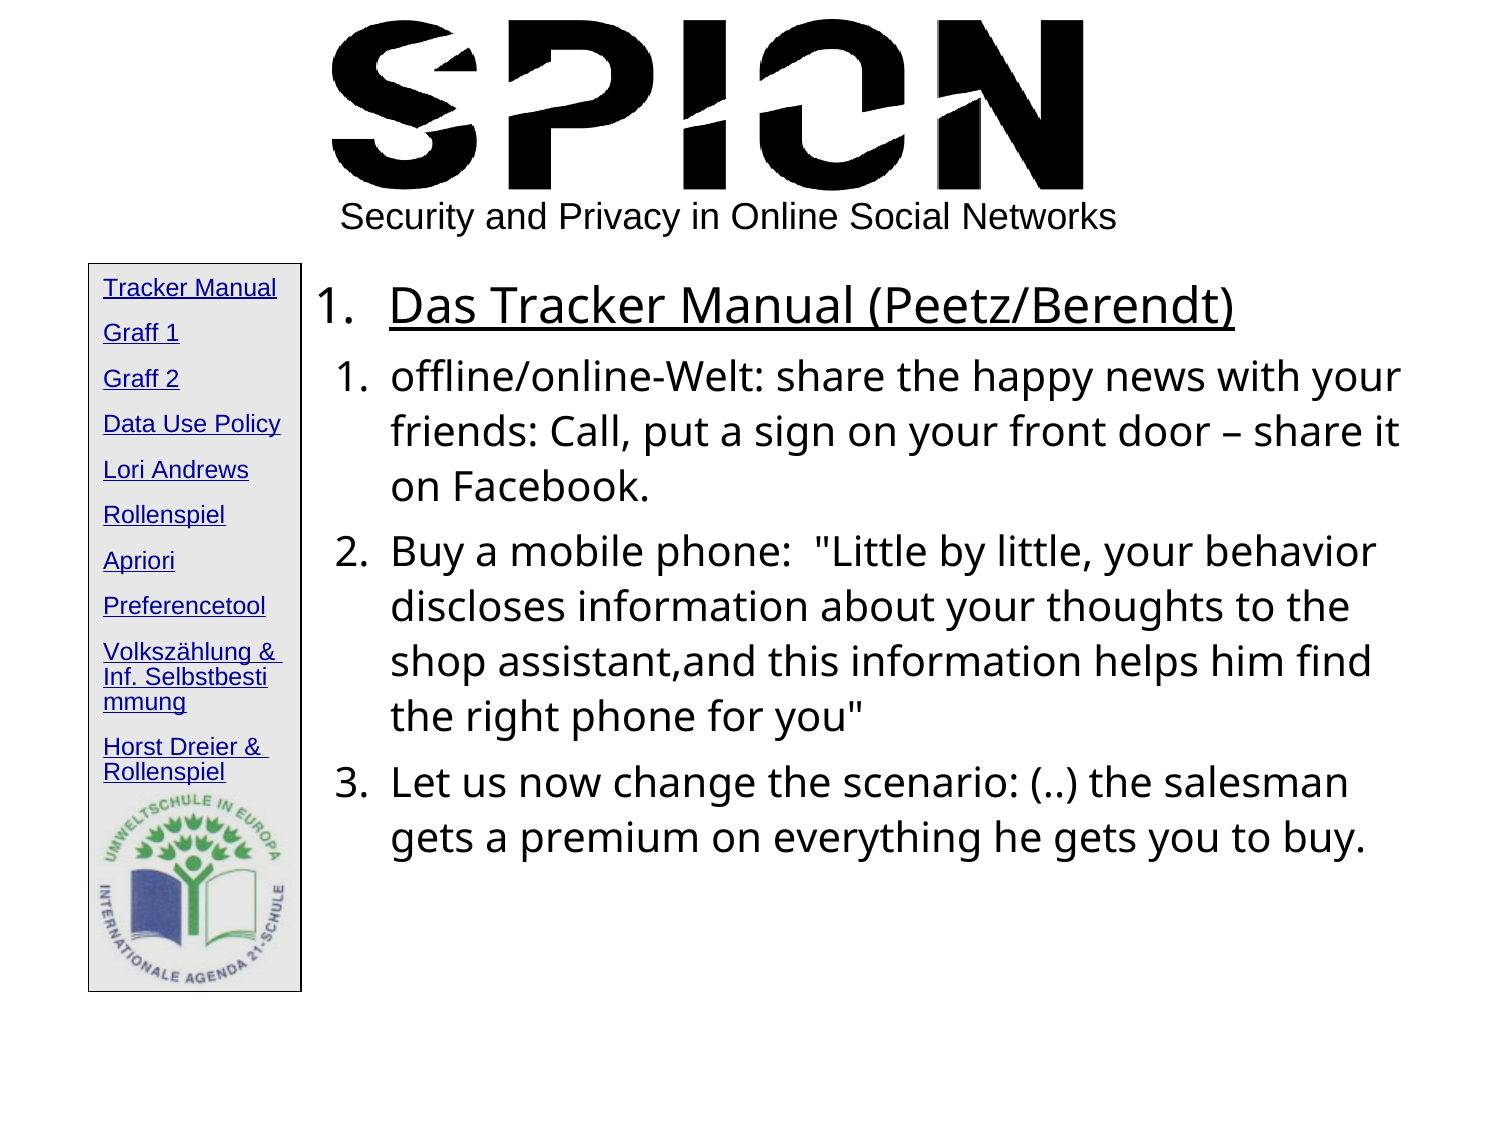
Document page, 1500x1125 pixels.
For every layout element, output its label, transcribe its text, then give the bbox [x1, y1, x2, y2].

list Das Tracker Manual (Peetz/Berendt) offline/online-Welt: share the happy news with your friends: Call, put a sign on your front door – share it on Facebook. Buy a mobile phone: "Little by little, your behavior discloses information about your thoughts to the shop assistant,and this information helps him find the right phone for you" Let us now change the scenario: (..) the salesman gets a premium on everything he gets you to buy. [312, 267, 1412, 1027]
picture [324, 0, 1093, 208]
picture [88, 992, 293, 996]
